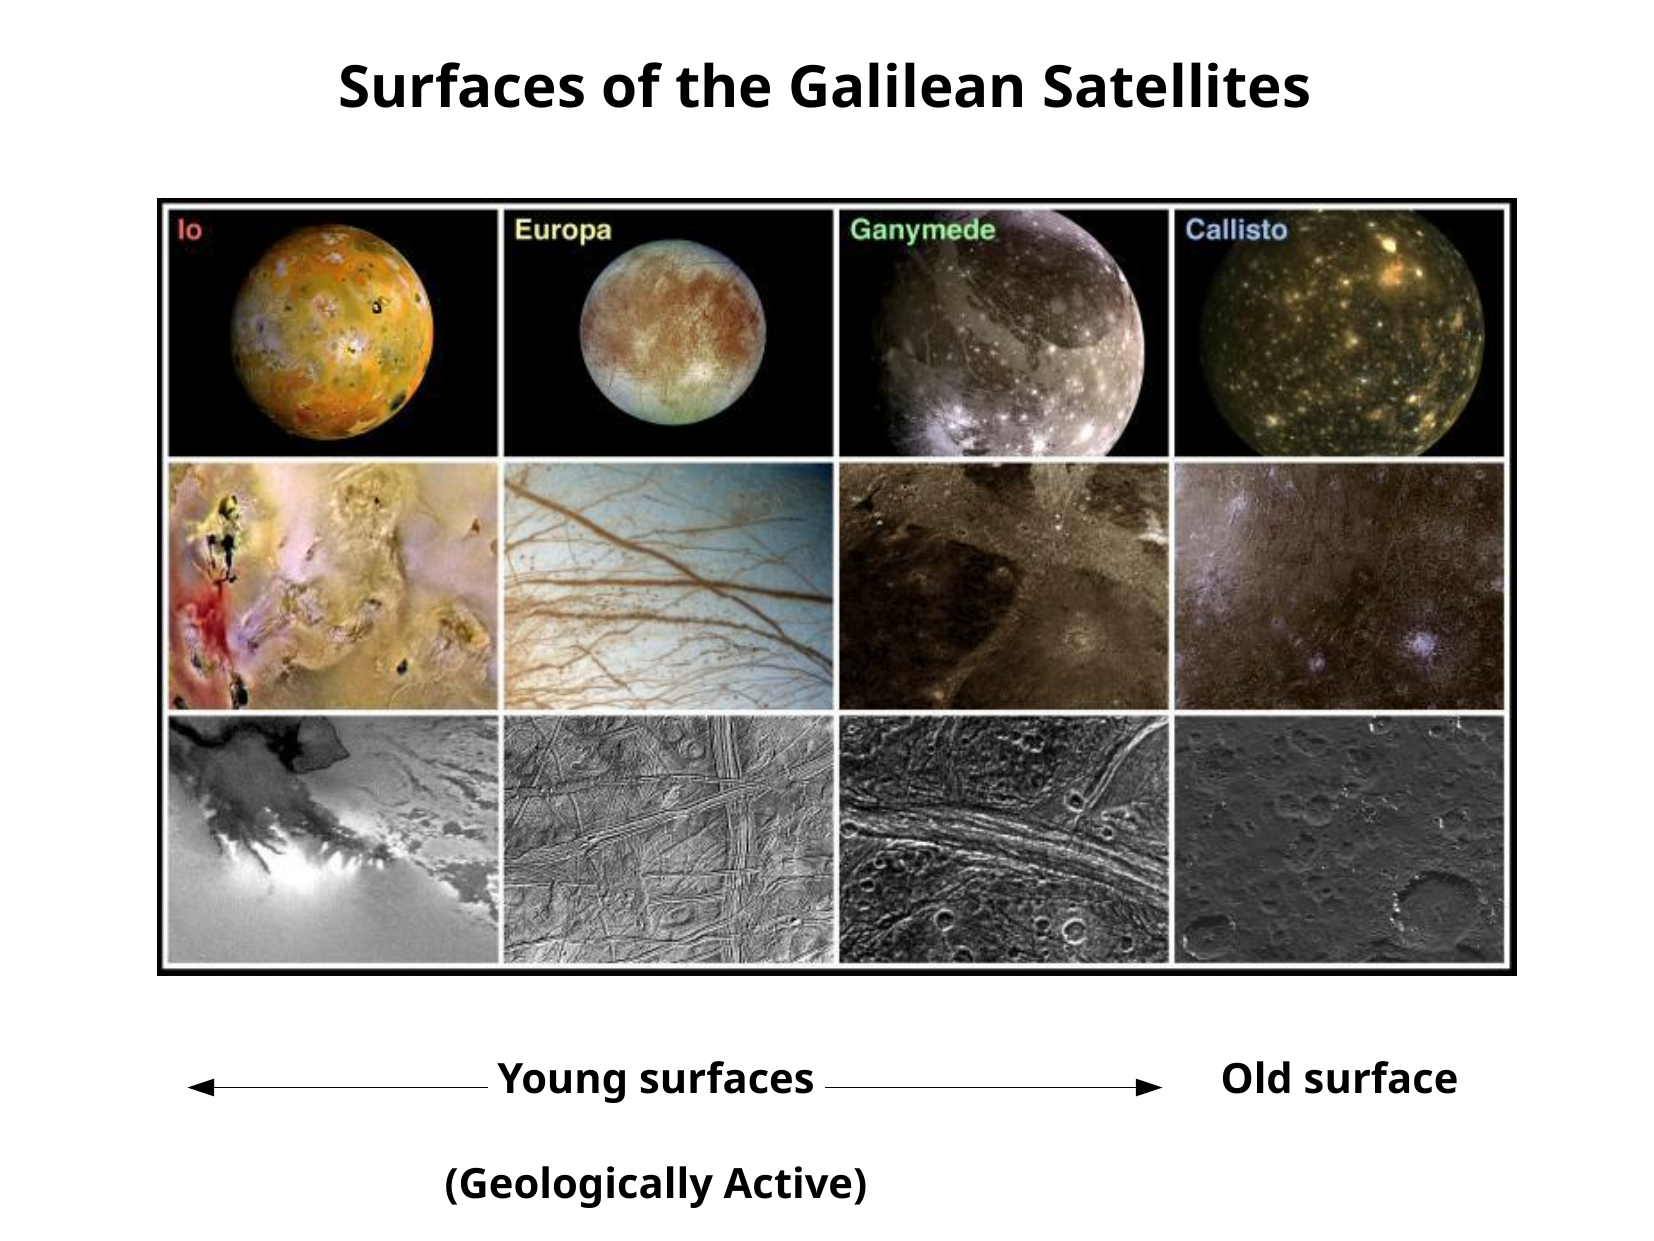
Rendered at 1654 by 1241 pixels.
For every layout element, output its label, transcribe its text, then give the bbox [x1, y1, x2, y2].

text_box Surfaces of the Galilean Satellites [262, 37, 1388, 134]
text_box Young surfaces [150, 1041, 1162, 1115]
picture [157, 198, 1517, 976]
text_box Old surface [1162, 1041, 1517, 1115]
text_box (Geologically Active) [150, 1146, 1163, 1220]
